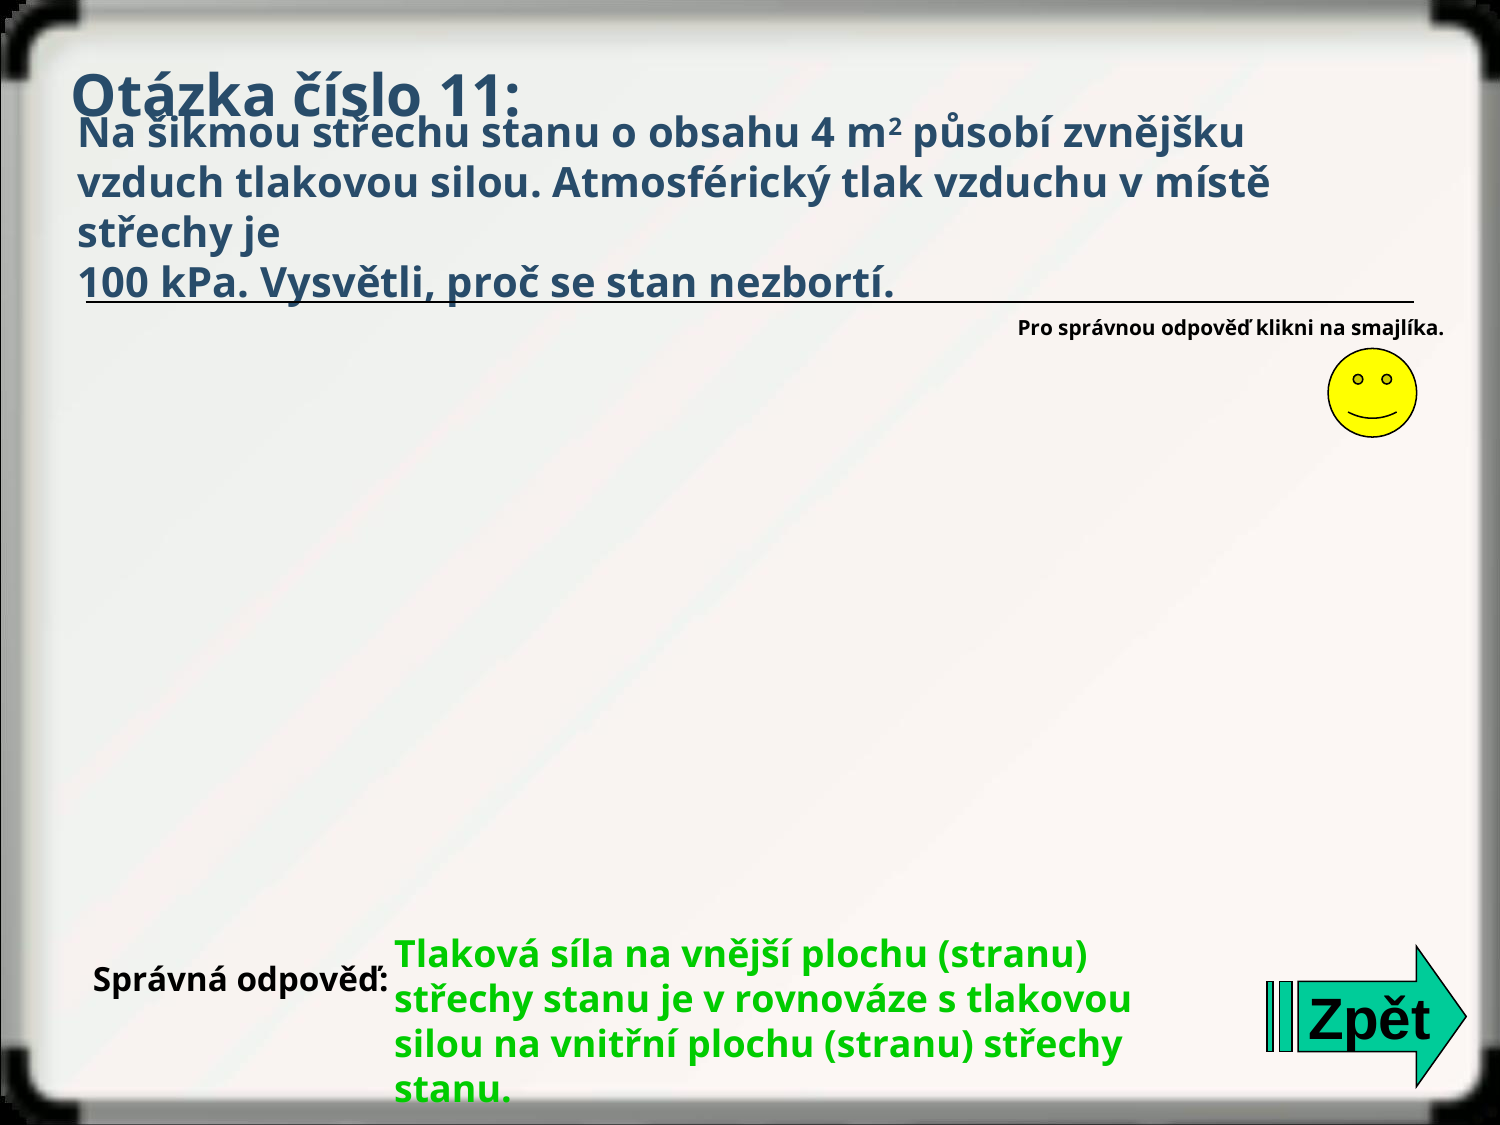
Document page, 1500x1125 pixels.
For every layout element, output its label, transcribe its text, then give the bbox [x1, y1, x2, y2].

text_box Tlaková síla na vnější plochu (stranu) střechy stanu je v rovnováze s tlakovou silou na vnitřní plochu (stranu) střechy stanu. [379, 972, 1245, 1068]
text_box Zpět [1298, 946, 1467, 1087]
text_box Na šikmou střechu stanu o obsahu 4 m2 působí zvnějšku vzduch tlakovou silou. Atmosférický tlak vzduchu v místě střechy je 100 kPa. Vysvětli, proč se stan nezbortí. [63, 158, 1415, 254]
text_box Zpět [1279, 981, 1292, 1052]
picture [0, 0, 1500, 1125]
text_box Otázka číslo 11: [55, 54, 1391, 149]
text_box Zpět [1267, 981, 1273, 1052]
text_box [1328, 348, 1417, 438]
text_box Správná odpověď: [78, 930, 487, 1026]
text_box Pro správnou odpověď klikni na smajlíka. [1002, 279, 1464, 375]
